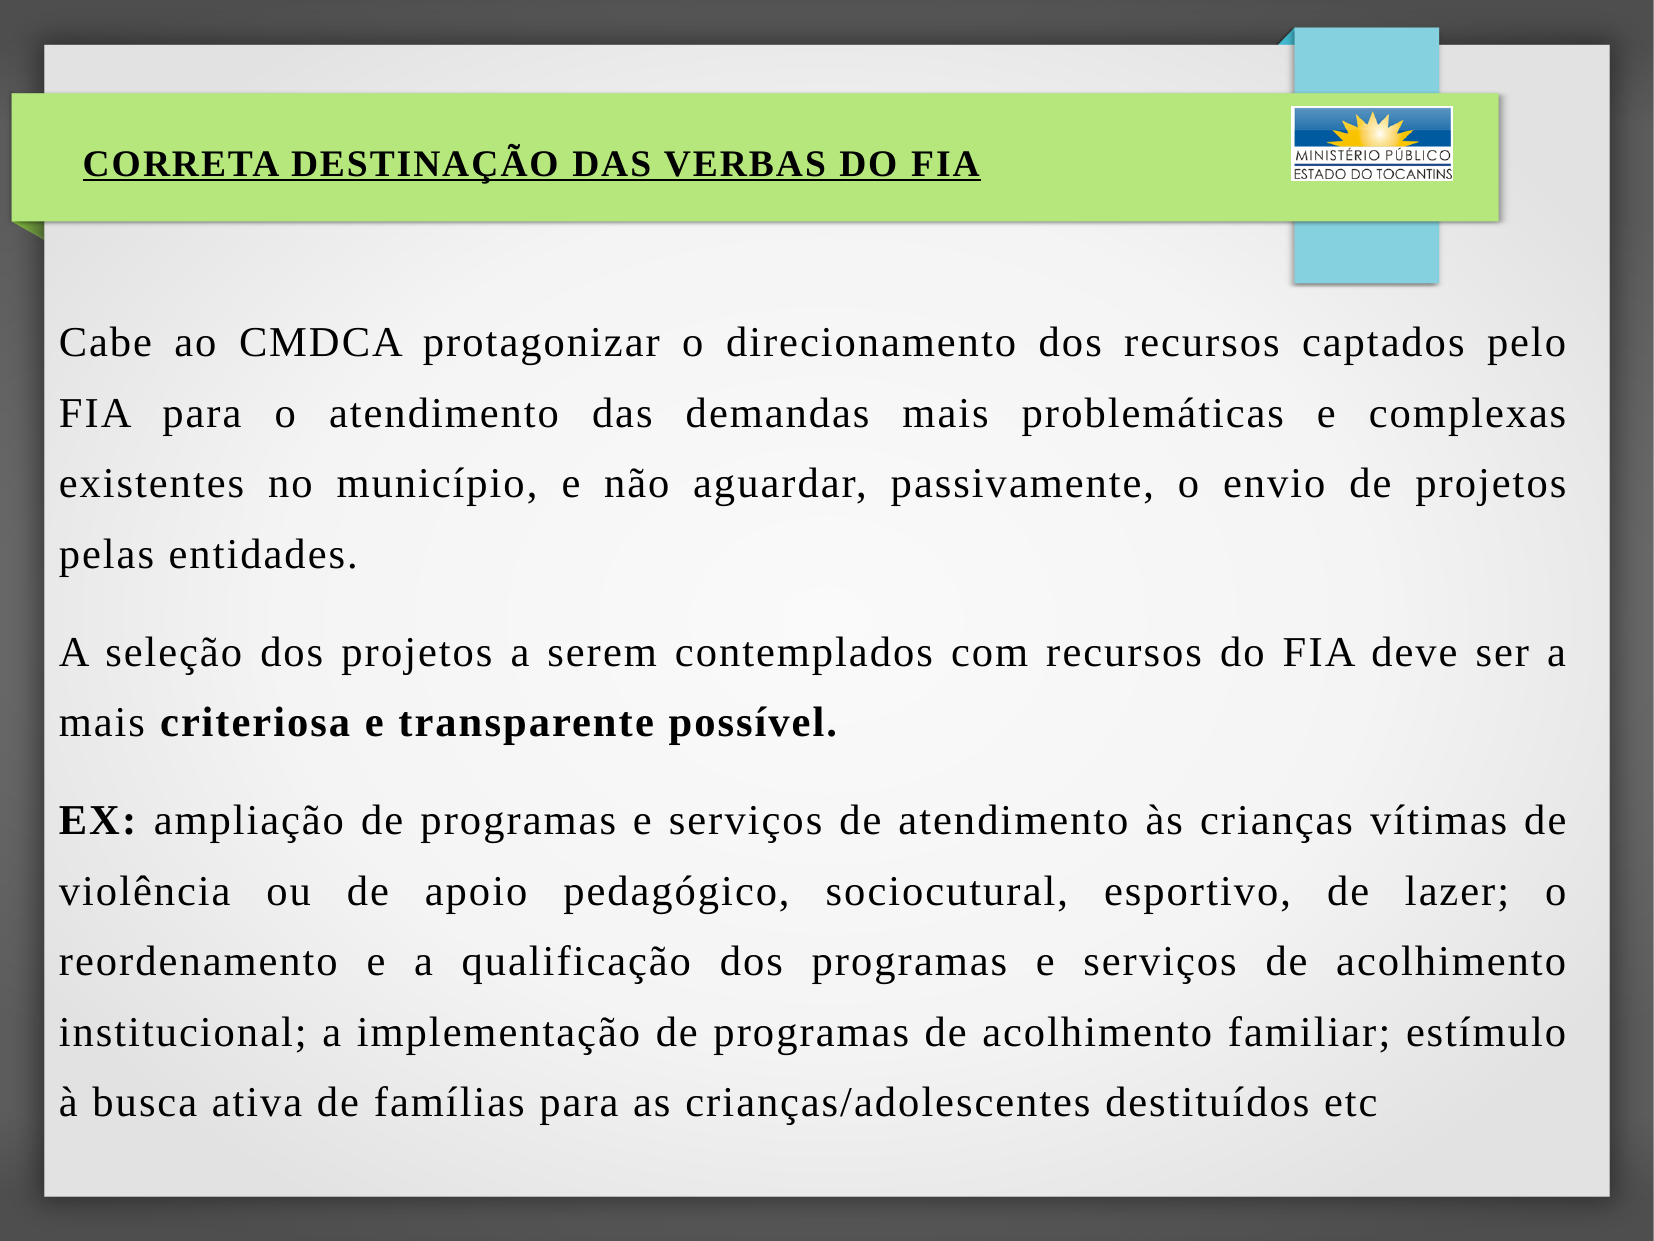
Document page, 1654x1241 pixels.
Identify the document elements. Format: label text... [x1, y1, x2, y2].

picture [0, 0, 1654, 1241]
title CORRETA DESTINAÇÃO DAS VERBAS DO FIA [82, 94, 1264, 213]
list Cabe ao CMDCA protagonizar o direcionamento dos recursos captados pelo FIA para o atendimento das demandas mais problemáticas e complexas existentes no município, e não aguardar, passivamente, o envio de projetos pelas entidades. A seleção dos projetos a serem contemplados com recursos do FIA deve ser a mais criteriosa e transparente possível. EX: ampliação de programas e serviços de atendimento às crianças vítimas de violência ou de apoio pedagógico, sociocutural, esportivo, de lazer; o reordenamento e a qualificação dos programas e serviços de acolhimento institucional; a implementação de programas de acolhimento familiar; estímulo à busca ativa de famílias para as crianças/adolescentes destituídos etc [59, 295, 1571, 1193]
